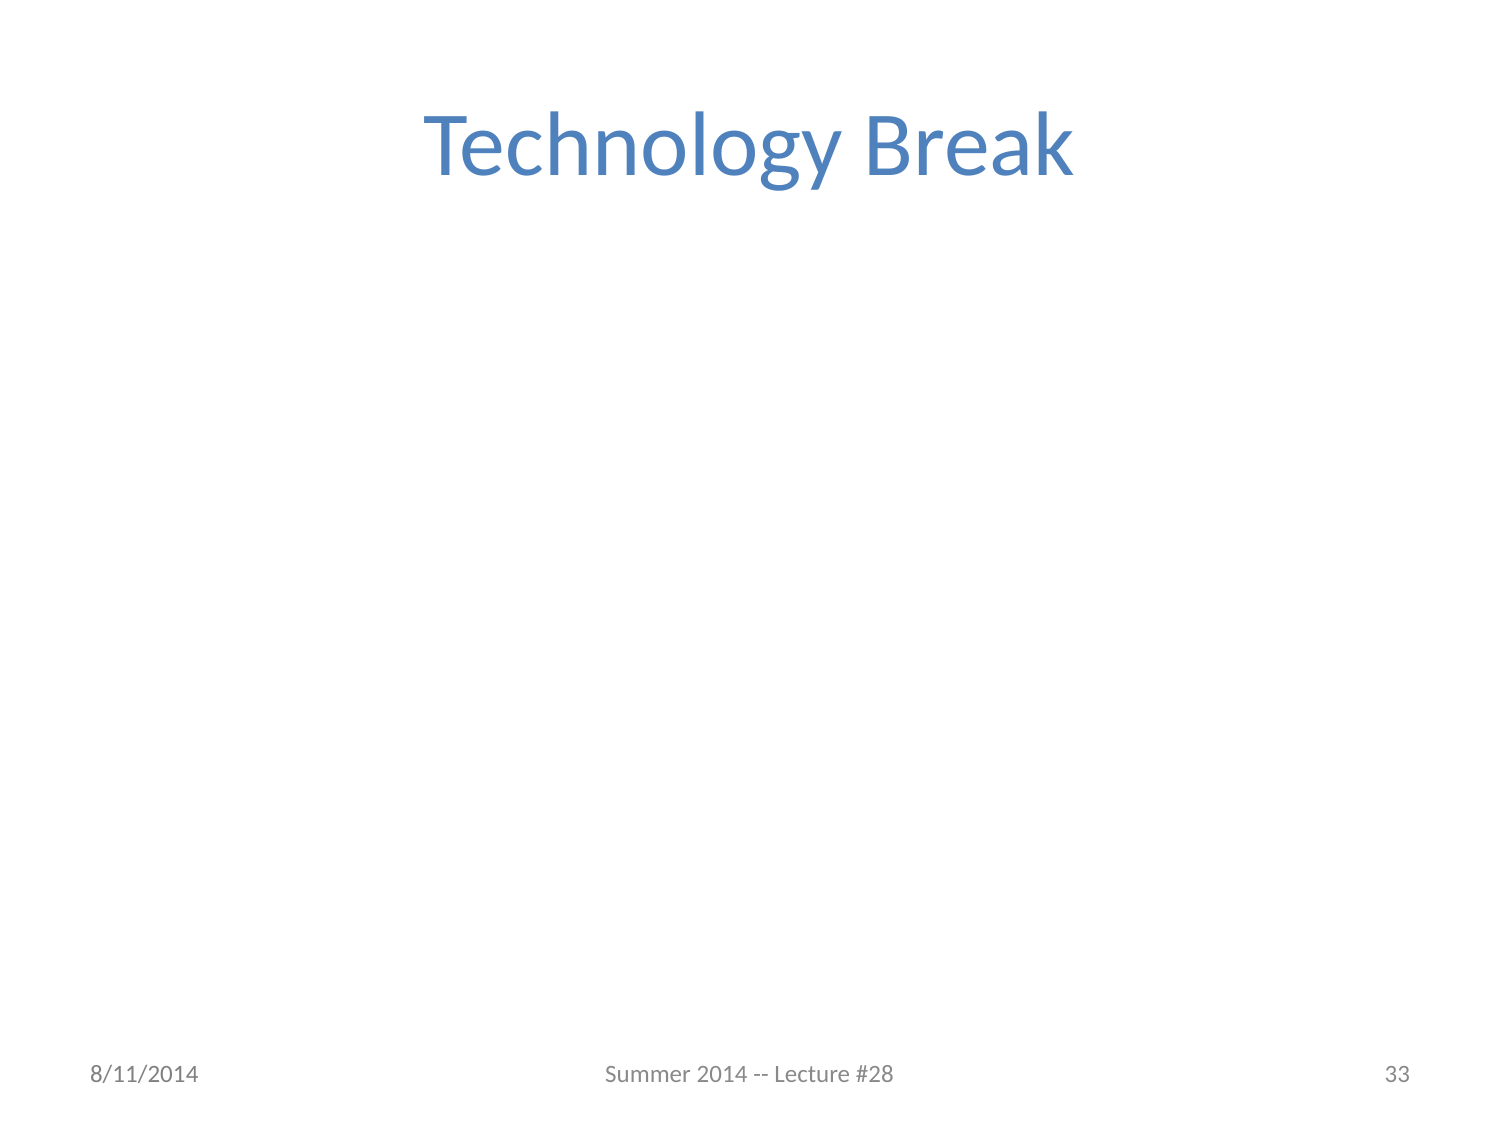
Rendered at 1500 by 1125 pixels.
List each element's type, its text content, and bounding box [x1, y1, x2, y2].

slide_number <number> [1074, 1042, 1425, 1103]
title Technology Break [75, 45, 1425, 233]
footer Summer 2014 -- Lecture #28 [512, 1042, 988, 1103]
slide_number 8/11/2014 [75, 1042, 425, 1103]
